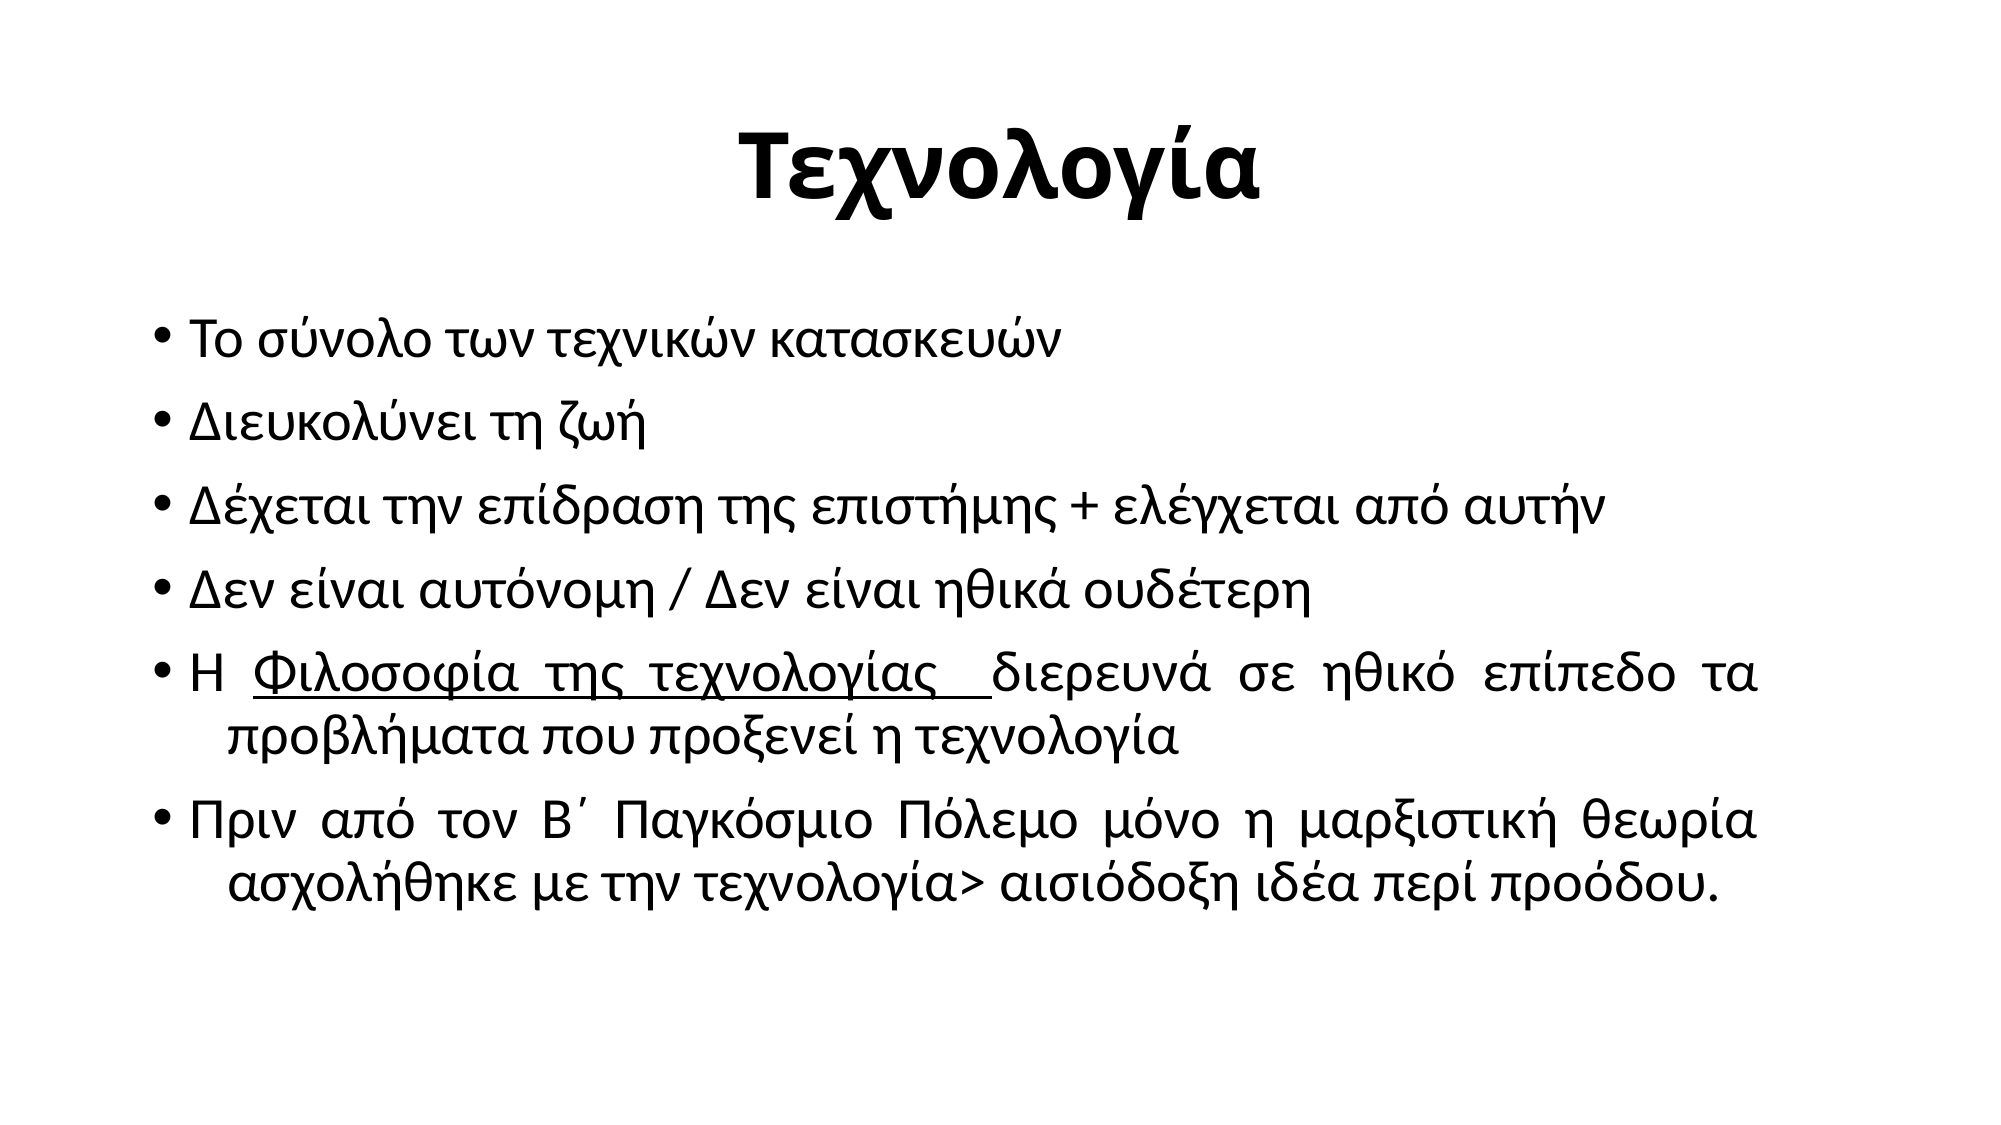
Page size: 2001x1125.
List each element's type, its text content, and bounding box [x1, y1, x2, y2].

title Τεχνολογία [137, 59, 1863, 278]
list Το σύνολο των τεχνικών κατασκευών Διευκολύνει τη ζωή Δέχεται την επίδραση της επιστήμης + ελέγχεται από αυτήν Δεν είναι αυτόνομη / Δεν είναι ηθικά ουδέτερη Η Φιλοσοφία της τεχνολογίας διερευνά σε ηθικό επίπεδο τα προβλήματα που προξενεί η τεχνολογία Πριν από τον Β΄ Παγκόσμιο Πόλεμο μόνο η μαρξιστική θεωρία ασχολήθηκε με την τεχνολογία> αισιόδοξη ιδέα περί προόδου. [137, 299, 1863, 1014]
